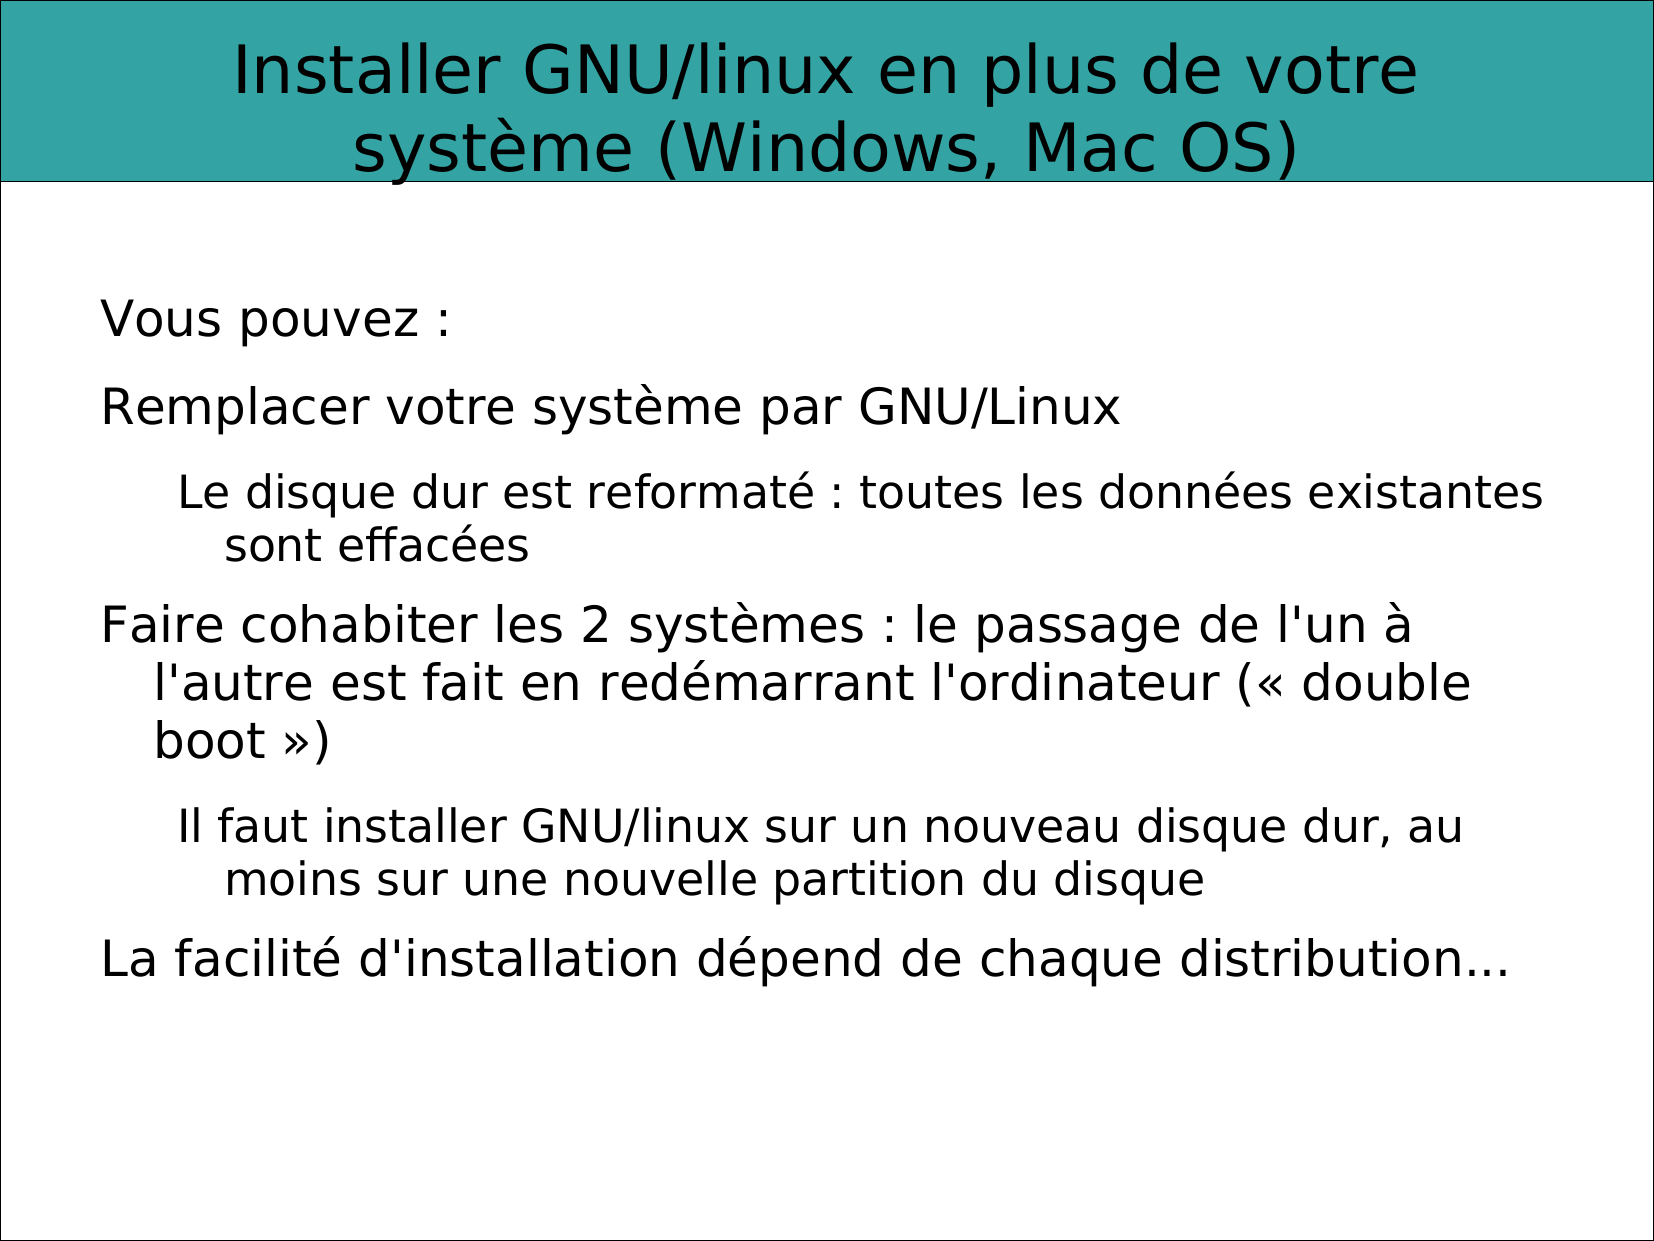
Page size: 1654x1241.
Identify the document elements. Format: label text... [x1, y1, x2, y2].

list Vous pouvez : Remplacer votre système par GNU/Linux Le disque dur est reformaté : toutes les données existantes sont effacées Faire cohabiter les 2 systèmes : le passage de l'un à l'autre est fait en redémarrant l'ordinateur (« double boot ») Il faut installer GNU/linux sur un nouveau disque dur, au moins sur une nouvelle partition du disque La facilité d'installation dépend de chaque distribution... [82, 290, 1571, 1109]
title Installer GNU/linux en plus de votre système (Windows, Mac OS) [82, 31, 1571, 188]
